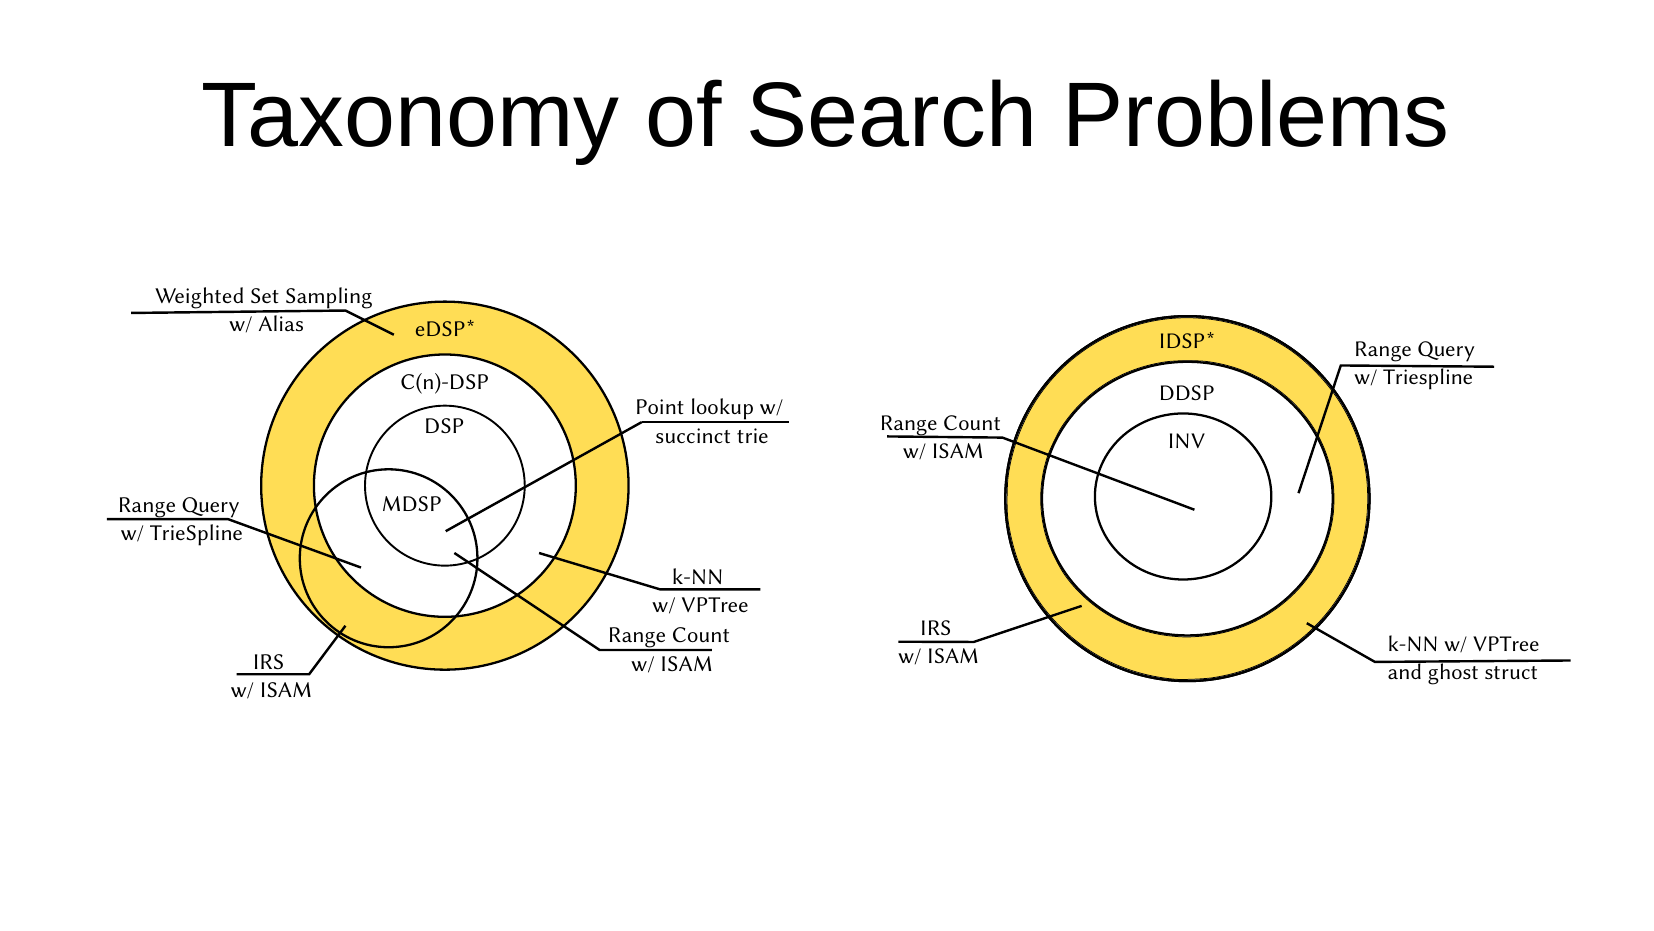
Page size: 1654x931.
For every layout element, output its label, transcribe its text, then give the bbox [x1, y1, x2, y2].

title Taxonomy of Search Problems [82, 37, 1571, 193]
picture [845, 290, 1572, 685]
picture [82, 275, 809, 700]
